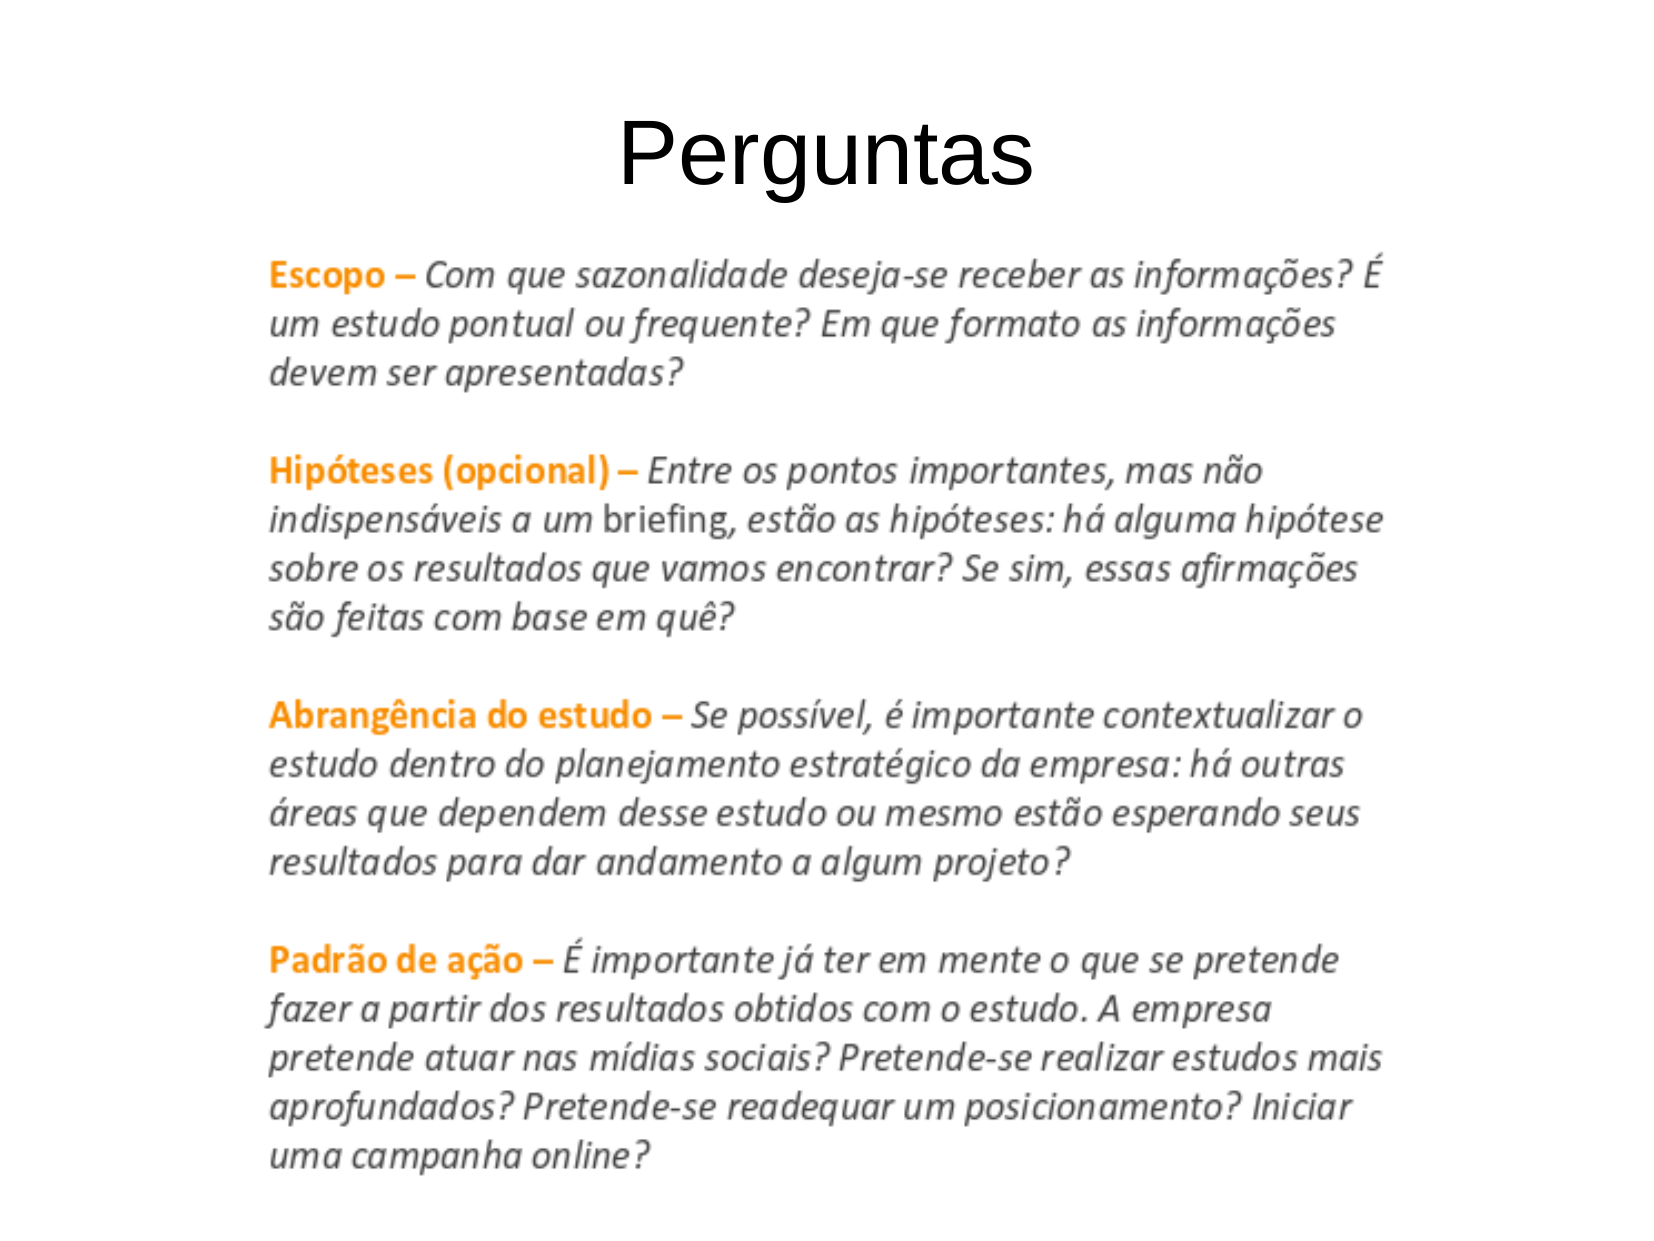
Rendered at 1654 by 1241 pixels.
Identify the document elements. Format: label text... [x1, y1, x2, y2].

title Perguntas [82, 49, 1571, 257]
picture [236, 226, 1430, 1198]
